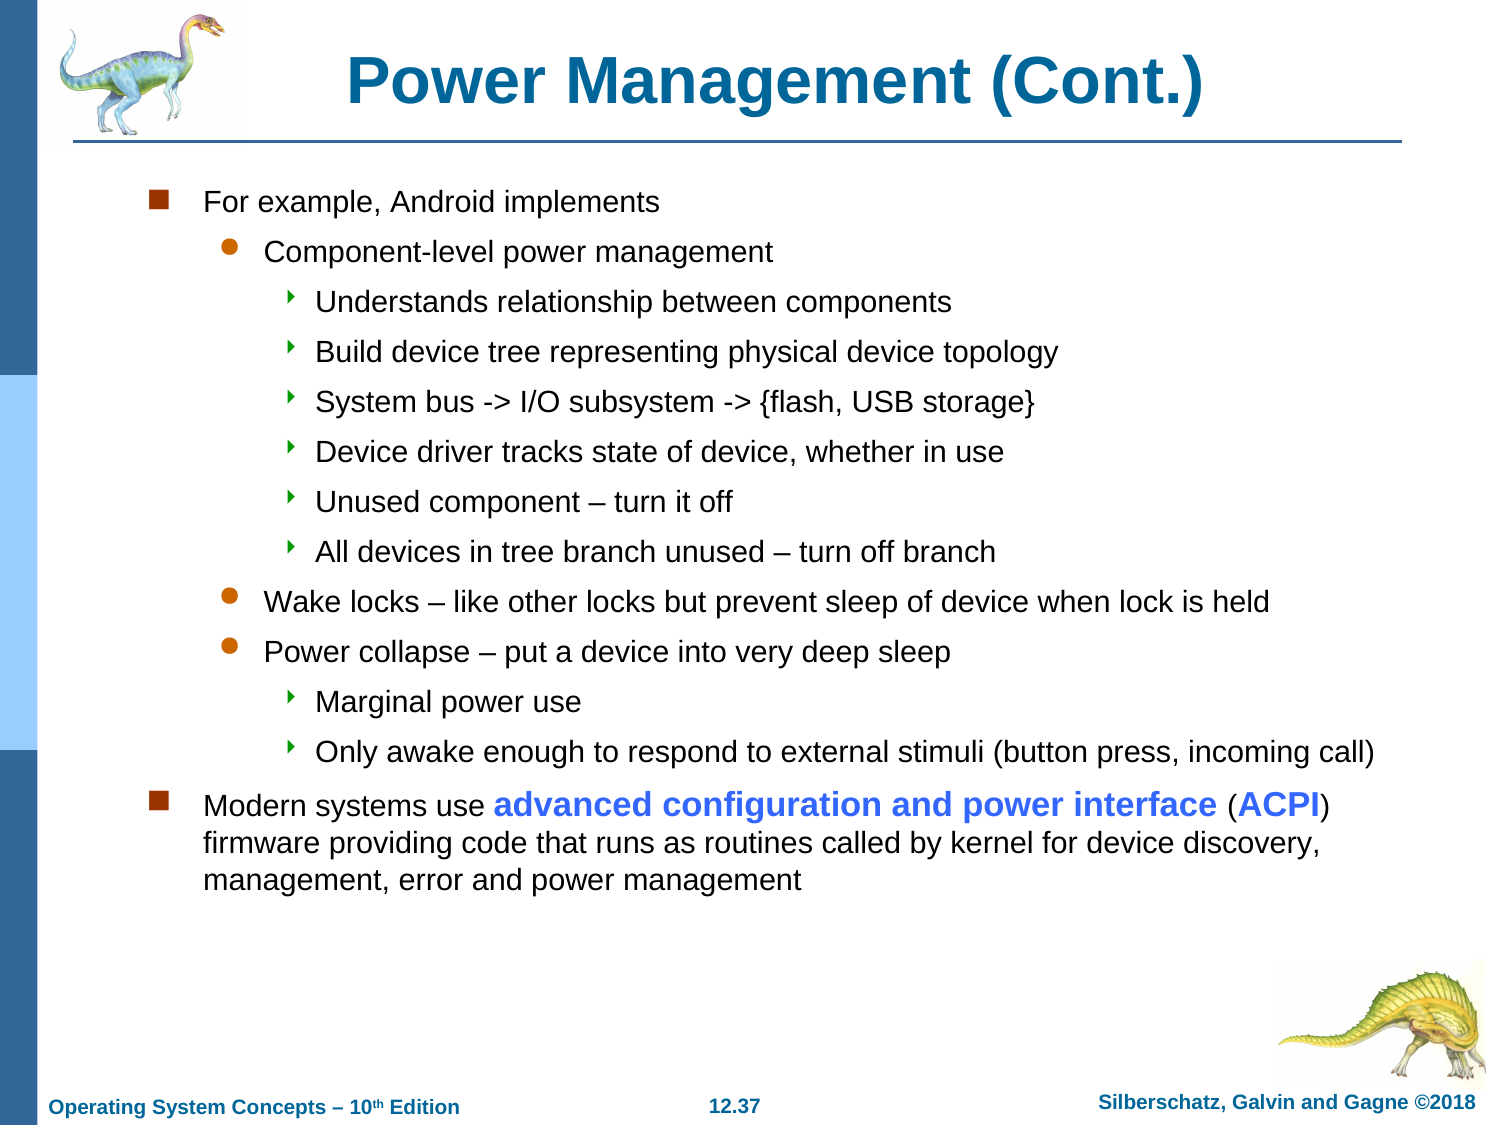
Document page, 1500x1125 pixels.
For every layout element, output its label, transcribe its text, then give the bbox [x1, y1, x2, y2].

list For example, Android implements Component-level power management Understands relationship between components Build device tree representing physical device topology System bus -> I/O subsystem -> {flash, USB storage} Device driver tracks state of device, whether in use Unused component – turn it off All devices in tree branch unused – turn off branch Wake locks – like other locks but prevent sleep of device when lock is held Power collapse – put a device into very deep sleep Marginal power use Only awake enough to respond to external stimuli (button press, incoming call) Modern systems use advanced configuration and power interface (ACPI) firmware providing code that runs as routines called by kernel for device discovery, management, error and power management [136, 174, 1399, 918]
picture [1415, 1094, 1423, 1099]
title Power Management (Cont.) [127, 29, 1425, 125]
picture [46, 0, 243, 149]
picture [1275, 959, 1486, 1090]
